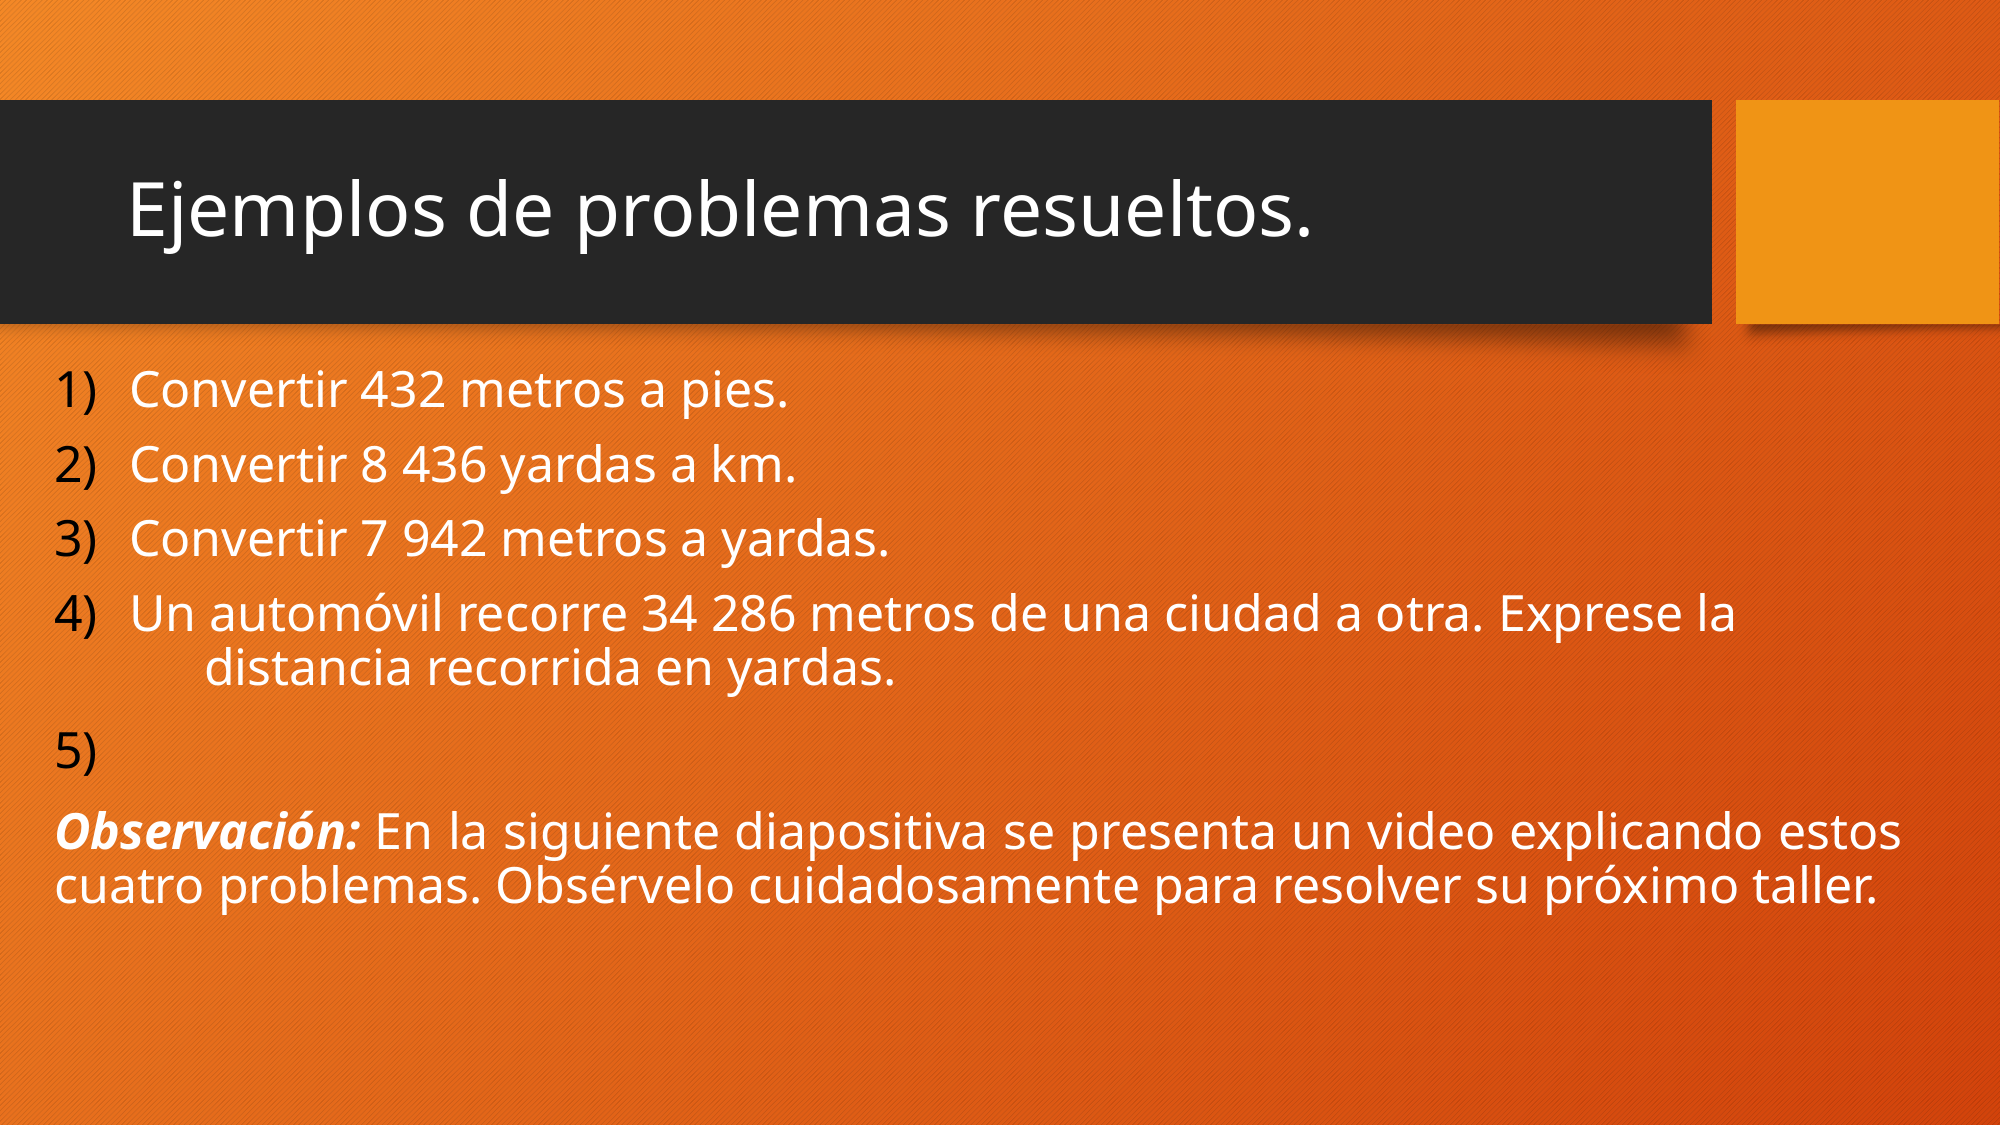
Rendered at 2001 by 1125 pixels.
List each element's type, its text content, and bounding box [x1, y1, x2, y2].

list Convertir 432 metros a pies. Convertir 8 436 yardas a km. Convertir 7 942 metros a yardas. Un automóvil recorre 34 286 metros de una ciudad a otra. Exprese la distancia recorrida en yardas. Observación: En la siguiente diapositiva se presenta un video explicando estos cuatro problemas. Obsérvelo cuidadosamente para resolver su próximo taller. [39, 356, 1927, 1083]
title Ejemplos de problemas resueltos. [111, 123, 1689, 301]
